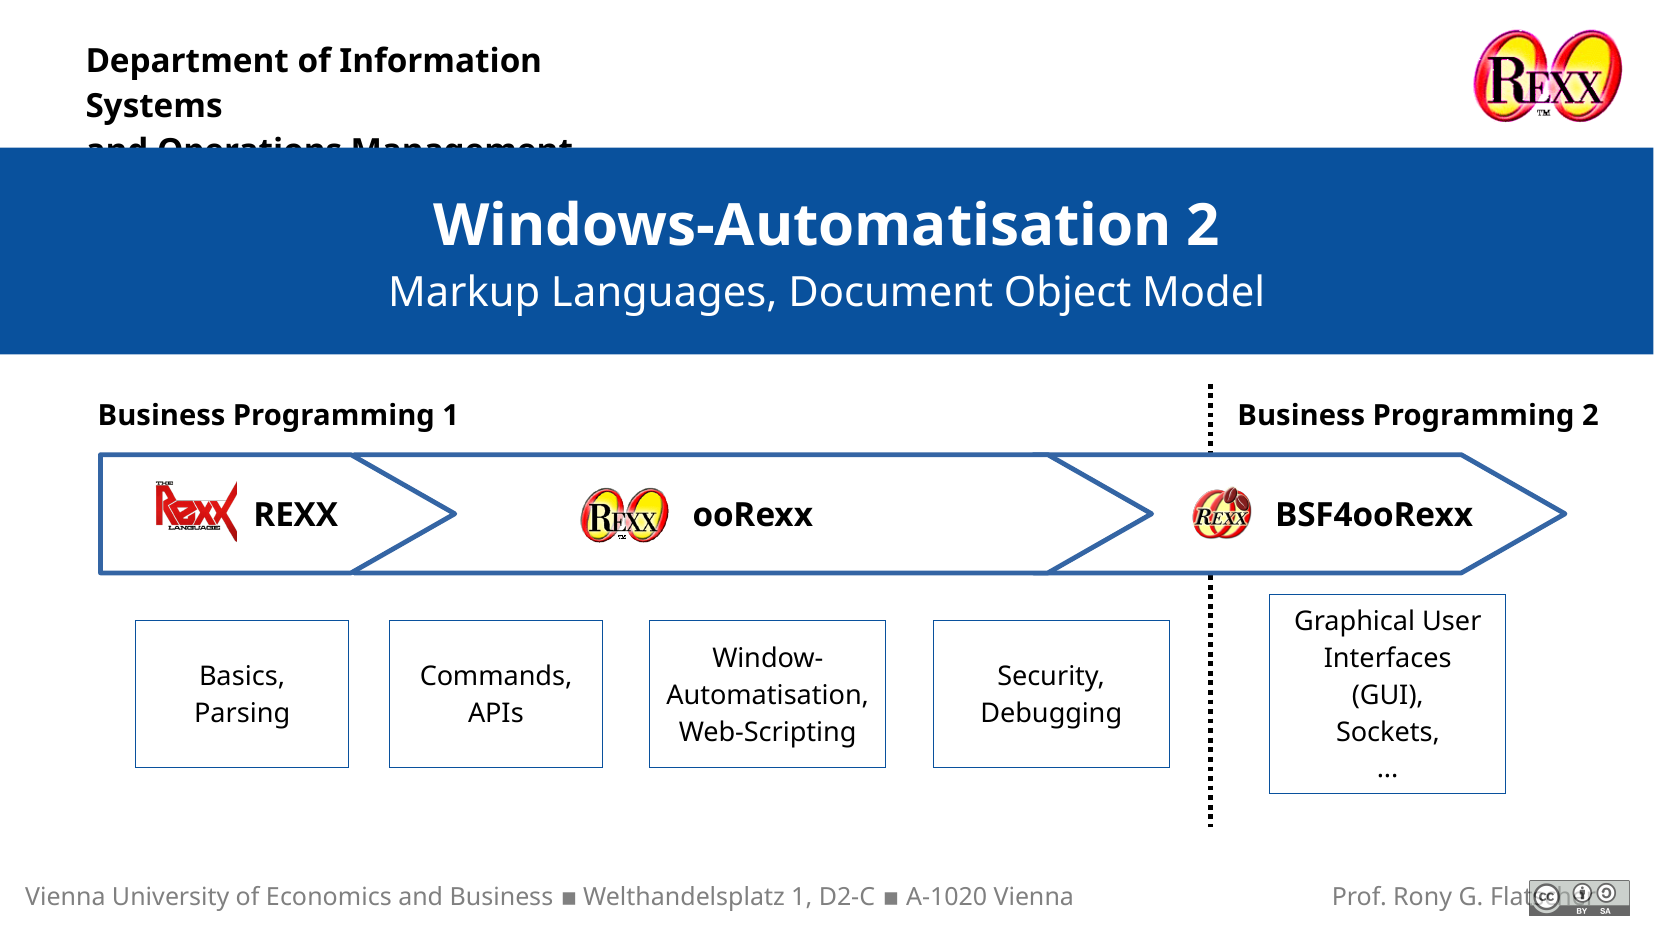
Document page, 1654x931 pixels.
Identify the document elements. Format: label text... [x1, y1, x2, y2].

picture [578, 484, 670, 544]
text_box Security, Debugging [933, 620, 1170, 768]
picture [153, 476, 237, 548]
text_box Commands, APIs [389, 620, 603, 768]
text_box BSF4ooRexx [1049, 454, 1566, 573]
text_box Business Programming 2 [1222, 386, 1654, 440]
text_box Graphical User Interfaces (GUI), Sockets, ... [1269, 616, 1506, 772]
text_box REXX [100, 454, 455, 573]
text_box ooRexx [354, 454, 1152, 573]
picture [1470, 24, 1625, 125]
text_box Business Programming 1 [82, 386, 514, 440]
text_box Window-Automatisation, Web-Scripting [649, 620, 886, 768]
title Windows-Automatisation 2 Markup Languages, Document Object Model [0, 147, 1654, 355]
picture [1192, 484, 1252, 544]
text_box Basics, Parsing [135, 620, 349, 768]
